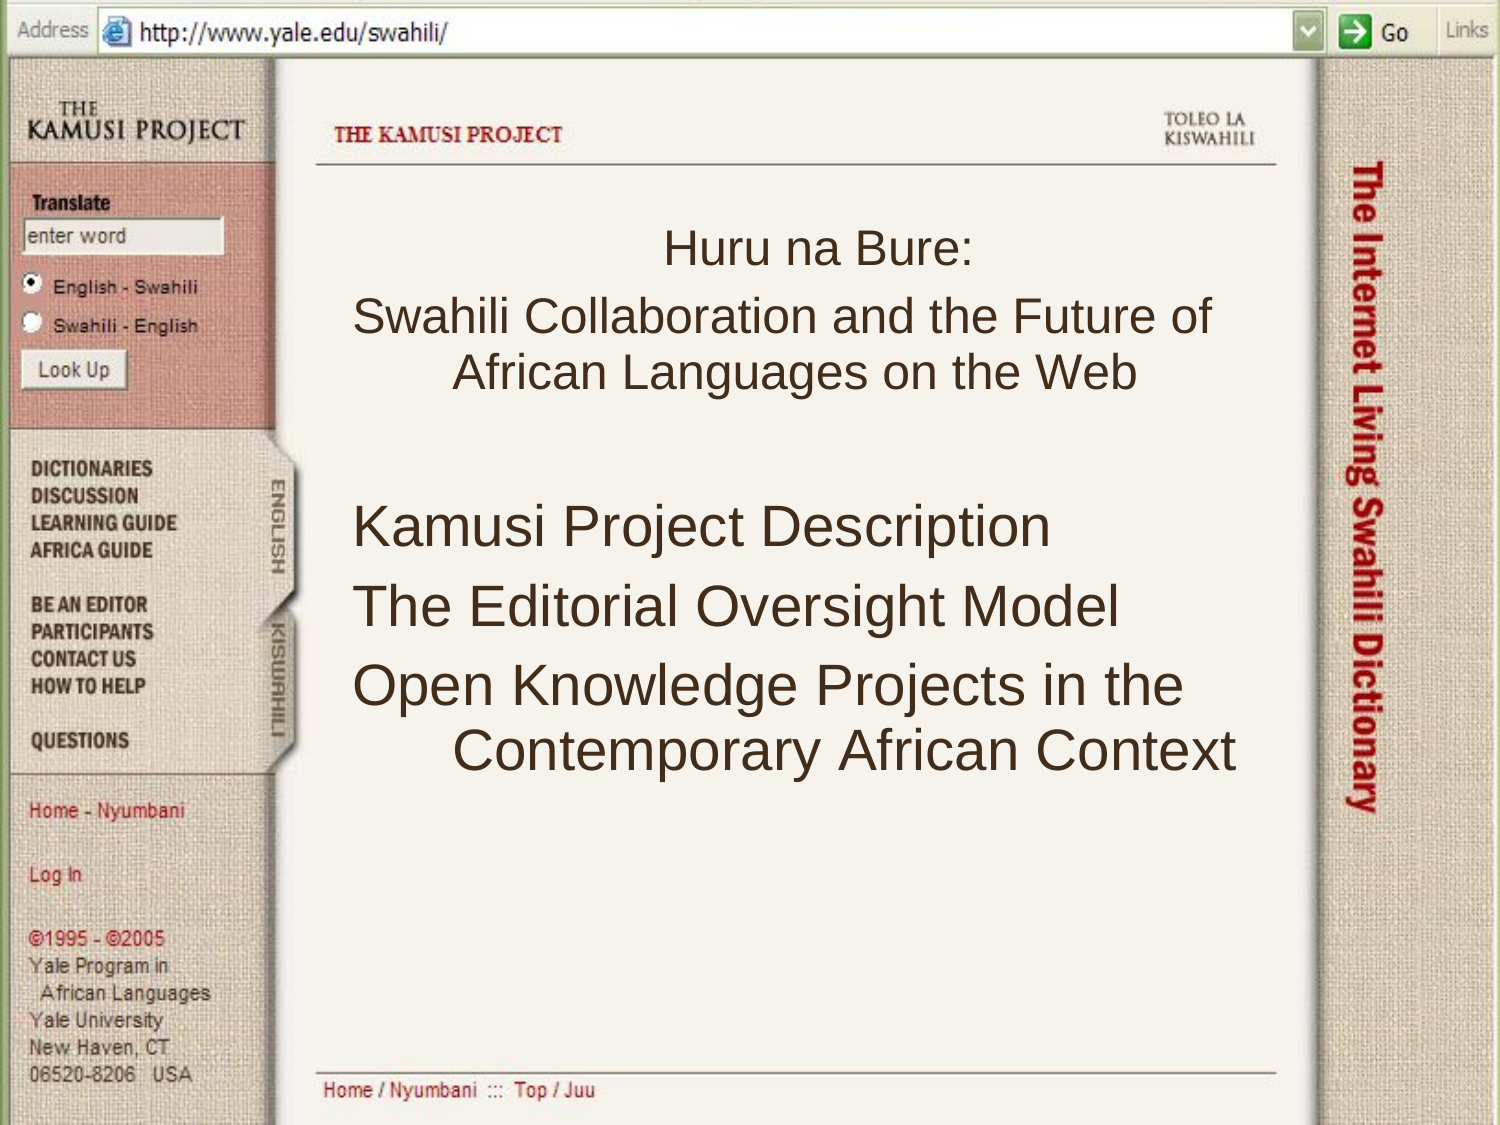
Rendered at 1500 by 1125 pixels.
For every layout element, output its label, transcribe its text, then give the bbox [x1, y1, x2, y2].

list Huru na Bure: Swahili Collaboration and the Future of African Languages on the Web Kamusi Project Description The Editorial Oversight Model Open Knowledge Projects in the Contemporary African Context [337, 212, 1300, 1005]
picture [0, 0, 1500, 1125]
